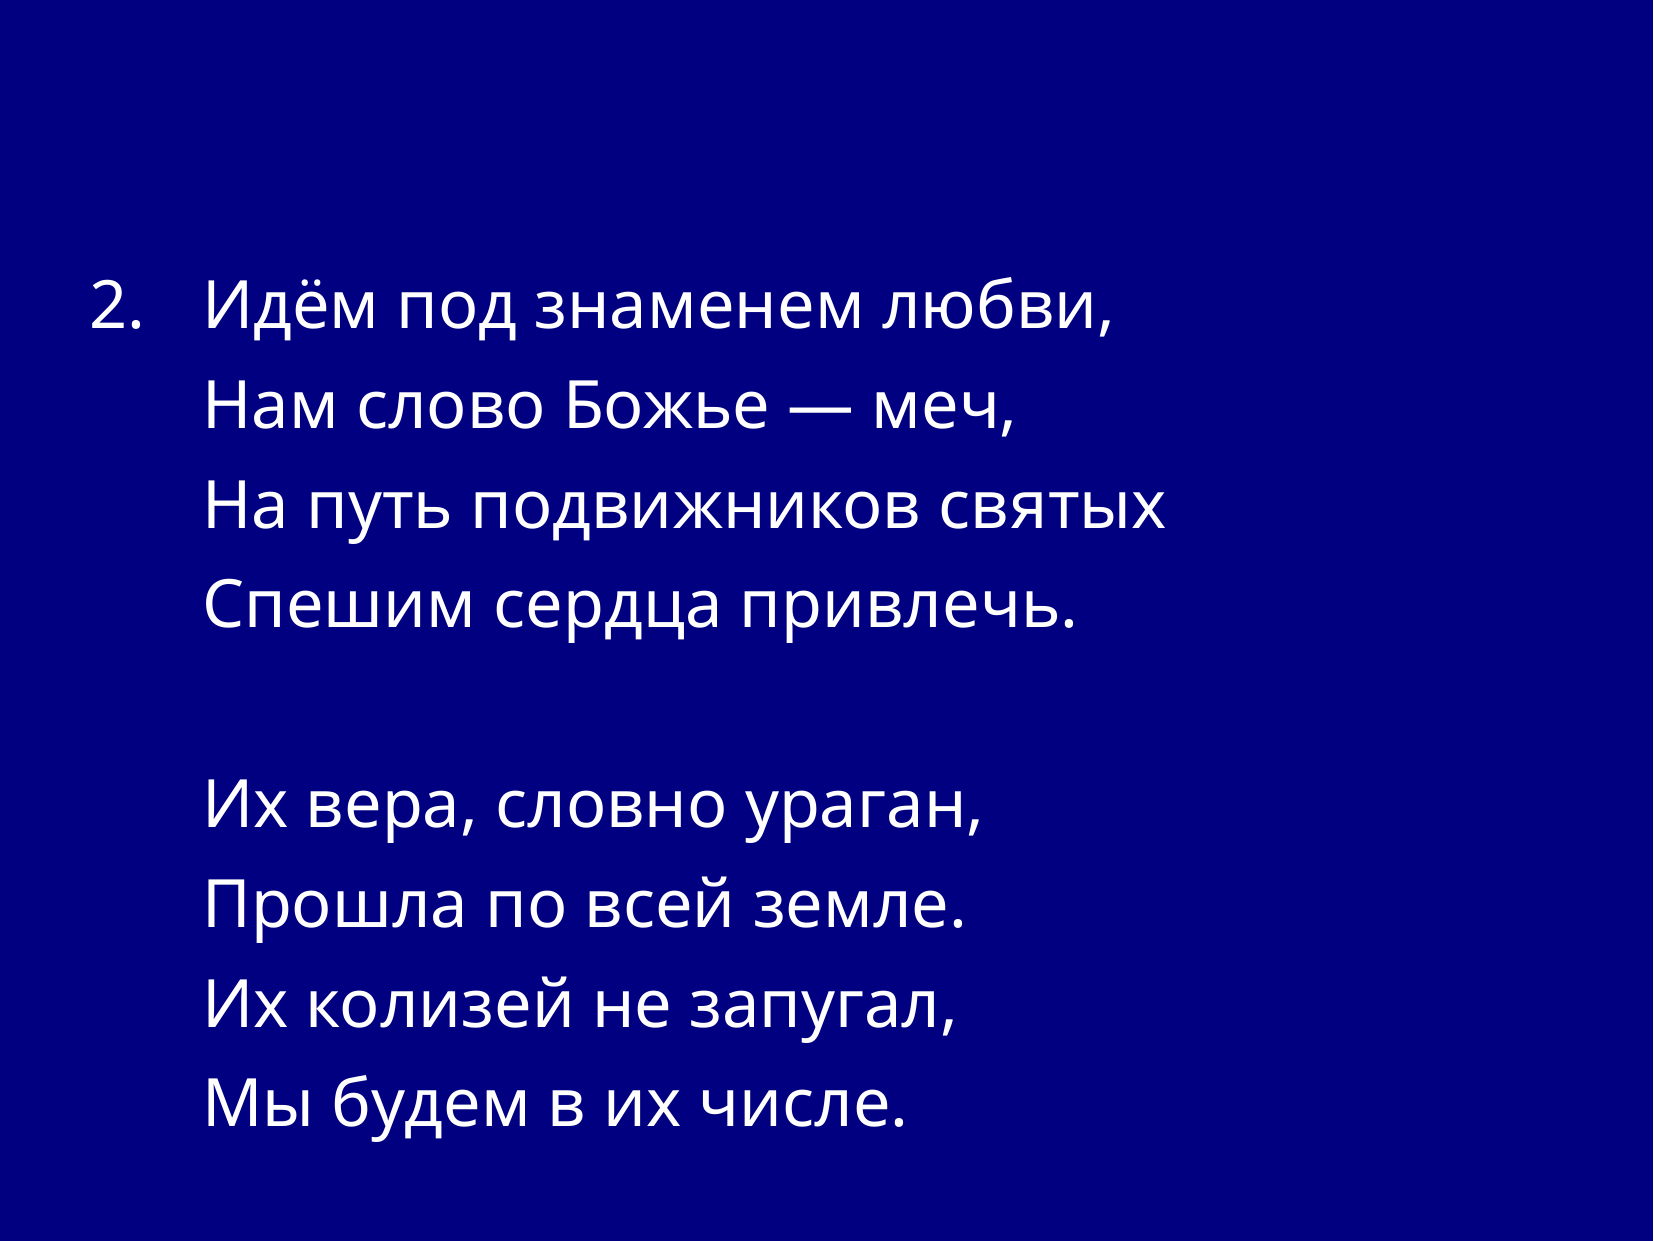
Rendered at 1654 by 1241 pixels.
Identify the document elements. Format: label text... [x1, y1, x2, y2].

text_box 2. Идём под знаменем любви, Нам слово Божье — меч, На путь подвижников святых Спешим сердца привлечь. Их вера, словно ураган, Прошла по всей земле. Их колизей не запугал, Мы будем в их числе. [75, 150, 1576, 1163]
